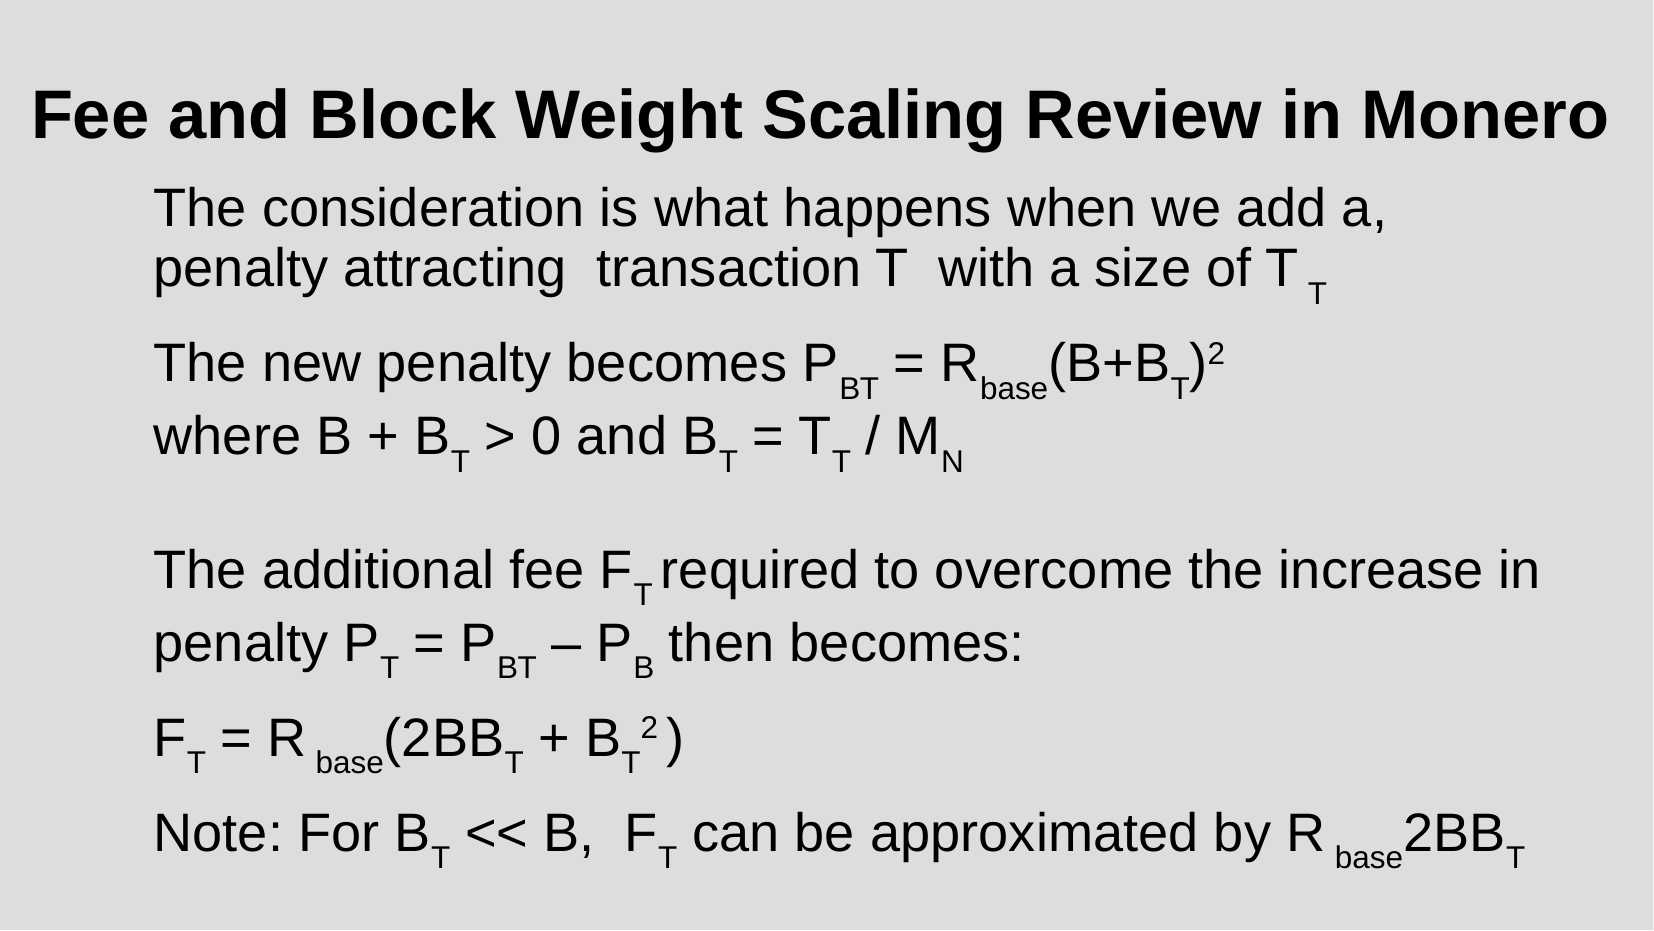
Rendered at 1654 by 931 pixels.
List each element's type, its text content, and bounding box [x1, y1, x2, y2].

list The consideration is what happens when we add a, penalty attracting transaction T with a size of T T The new penalty becomes PBT = Rbase(B+BT)2 where B + BT > 0 and BT = TT / MN The additional fee FT required to overcome the increase in penalty PT = PBT – PB then becomes: FT = R base(2BBT + BT2 ) Note: For BT << B, FT can be approximated by R base2BBT [82, 193, 1571, 910]
title Fee and Block Weight Scaling Review in Monero [11, 37, 1630, 193]
